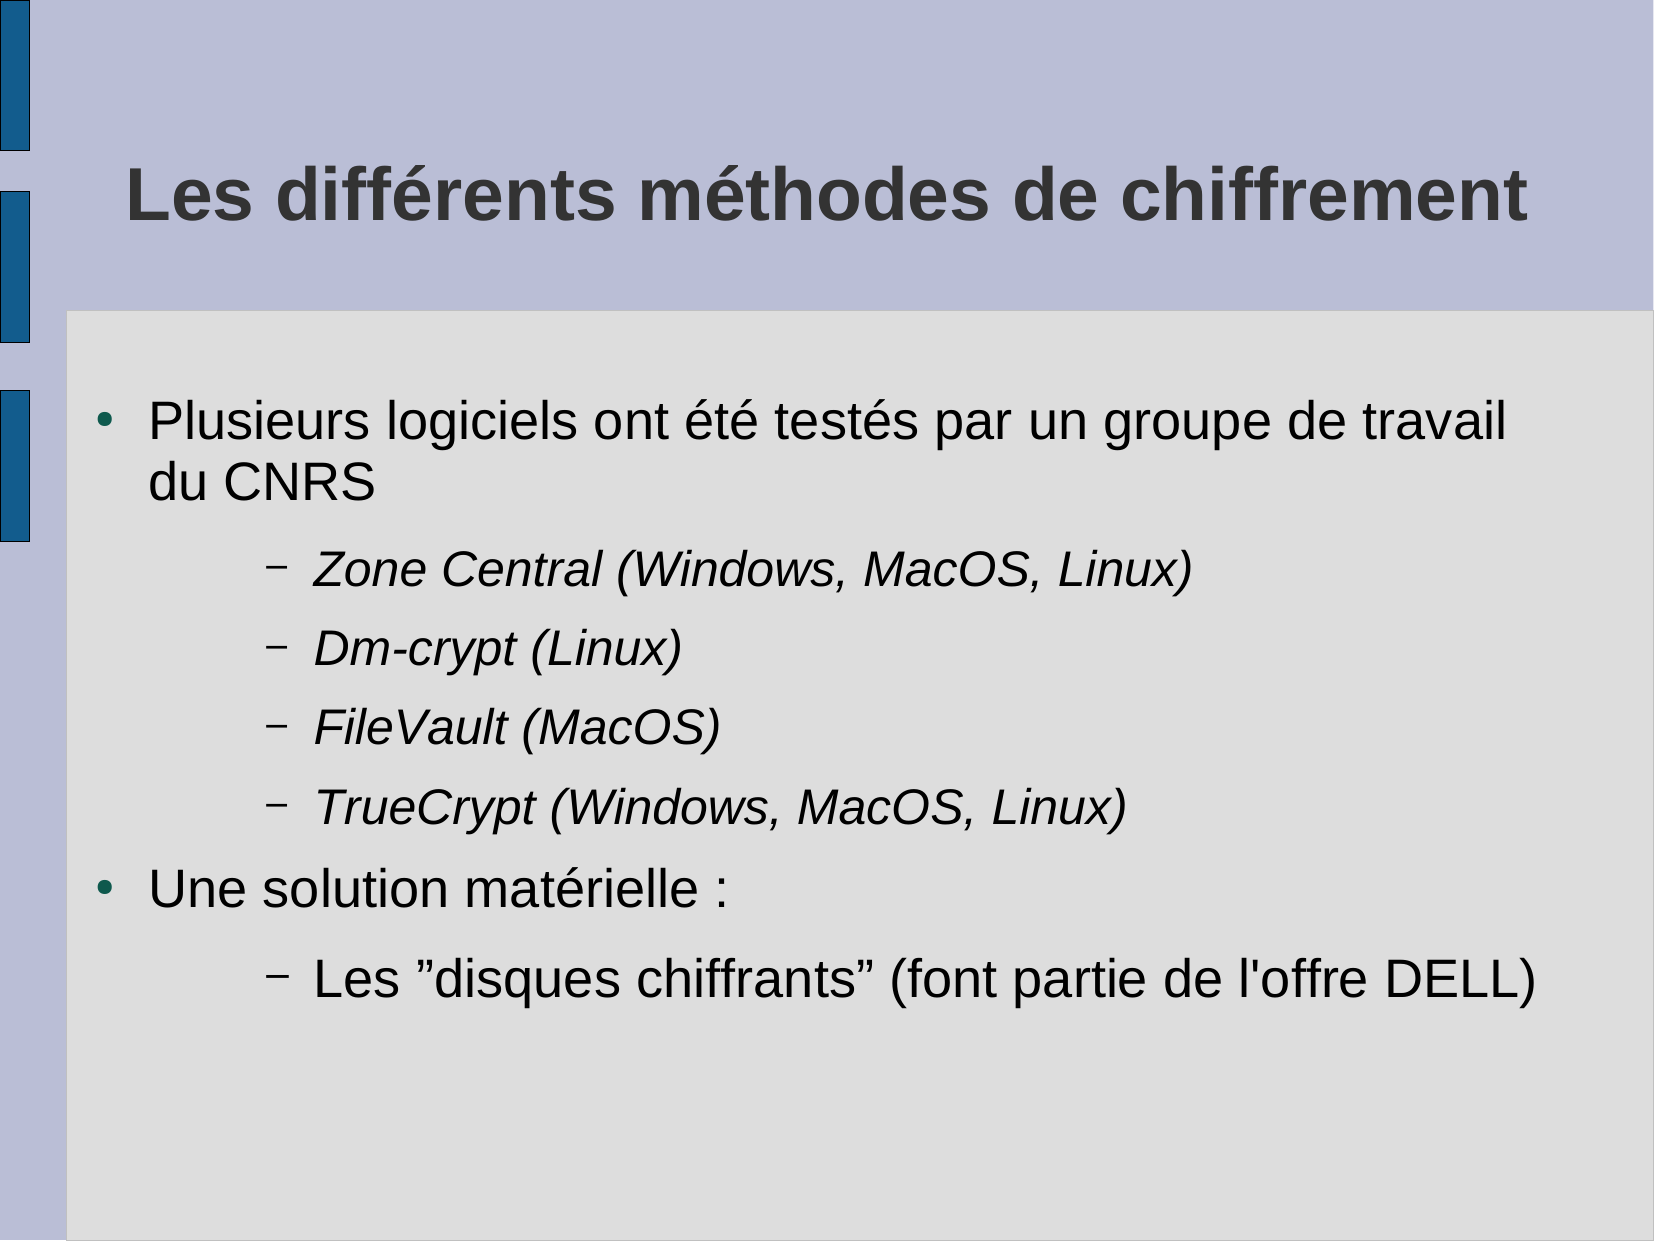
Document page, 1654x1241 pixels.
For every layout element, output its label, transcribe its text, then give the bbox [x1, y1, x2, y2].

list Plusieurs logiciels ont été testés par un groupe de travail du CNRS Zone Central (Windows, MacOS, Linux) Dm-crypt (Linux) FileVault (MacOS) TrueCrypt (Windows, MacOS, Linux) Une solution matérielle : Les ”disques chiffrants” (font partie de l'offre DELL) [77, 300, 1566, 1188]
title Les différents méthodes de chiffrement [121, 91, 1534, 299]
